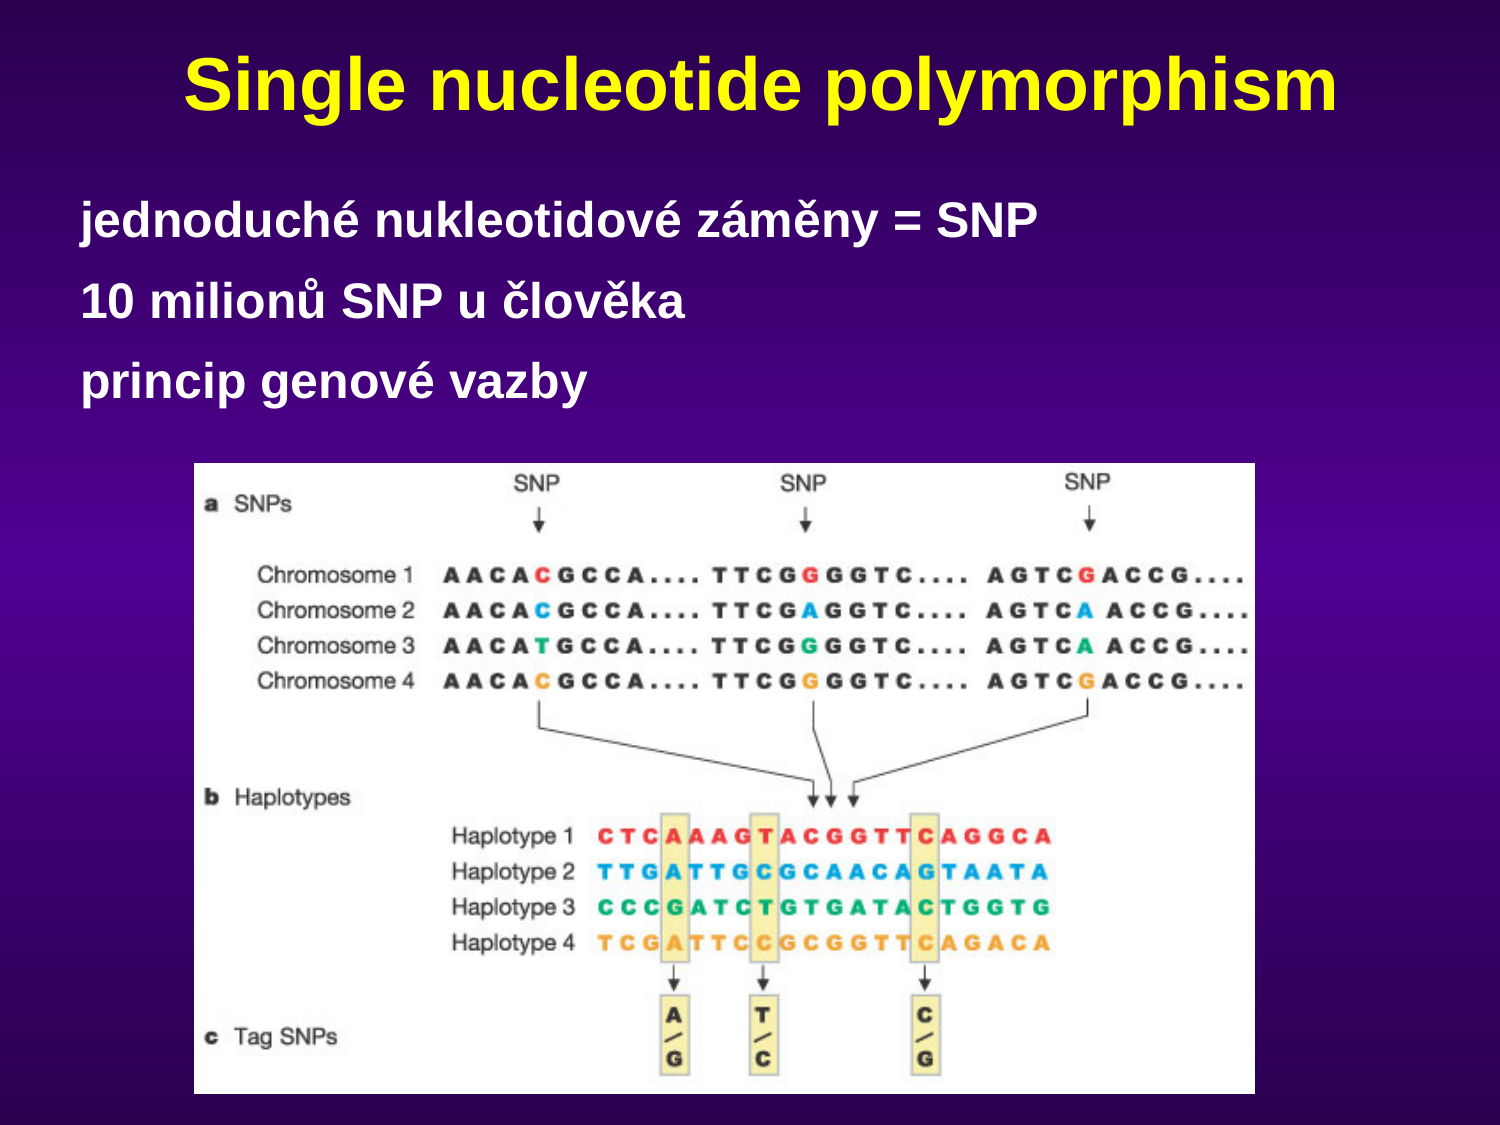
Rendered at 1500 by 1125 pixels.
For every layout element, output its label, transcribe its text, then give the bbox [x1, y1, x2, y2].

text_box jednoduché nukleotidové záměny = SNP 10 milionů SNP u člověka princip genové vazby [64, 184, 1388, 421]
picture [194, 463, 1255, 1094]
title Single nucleotide polymorphism [88, 30, 1436, 138]
